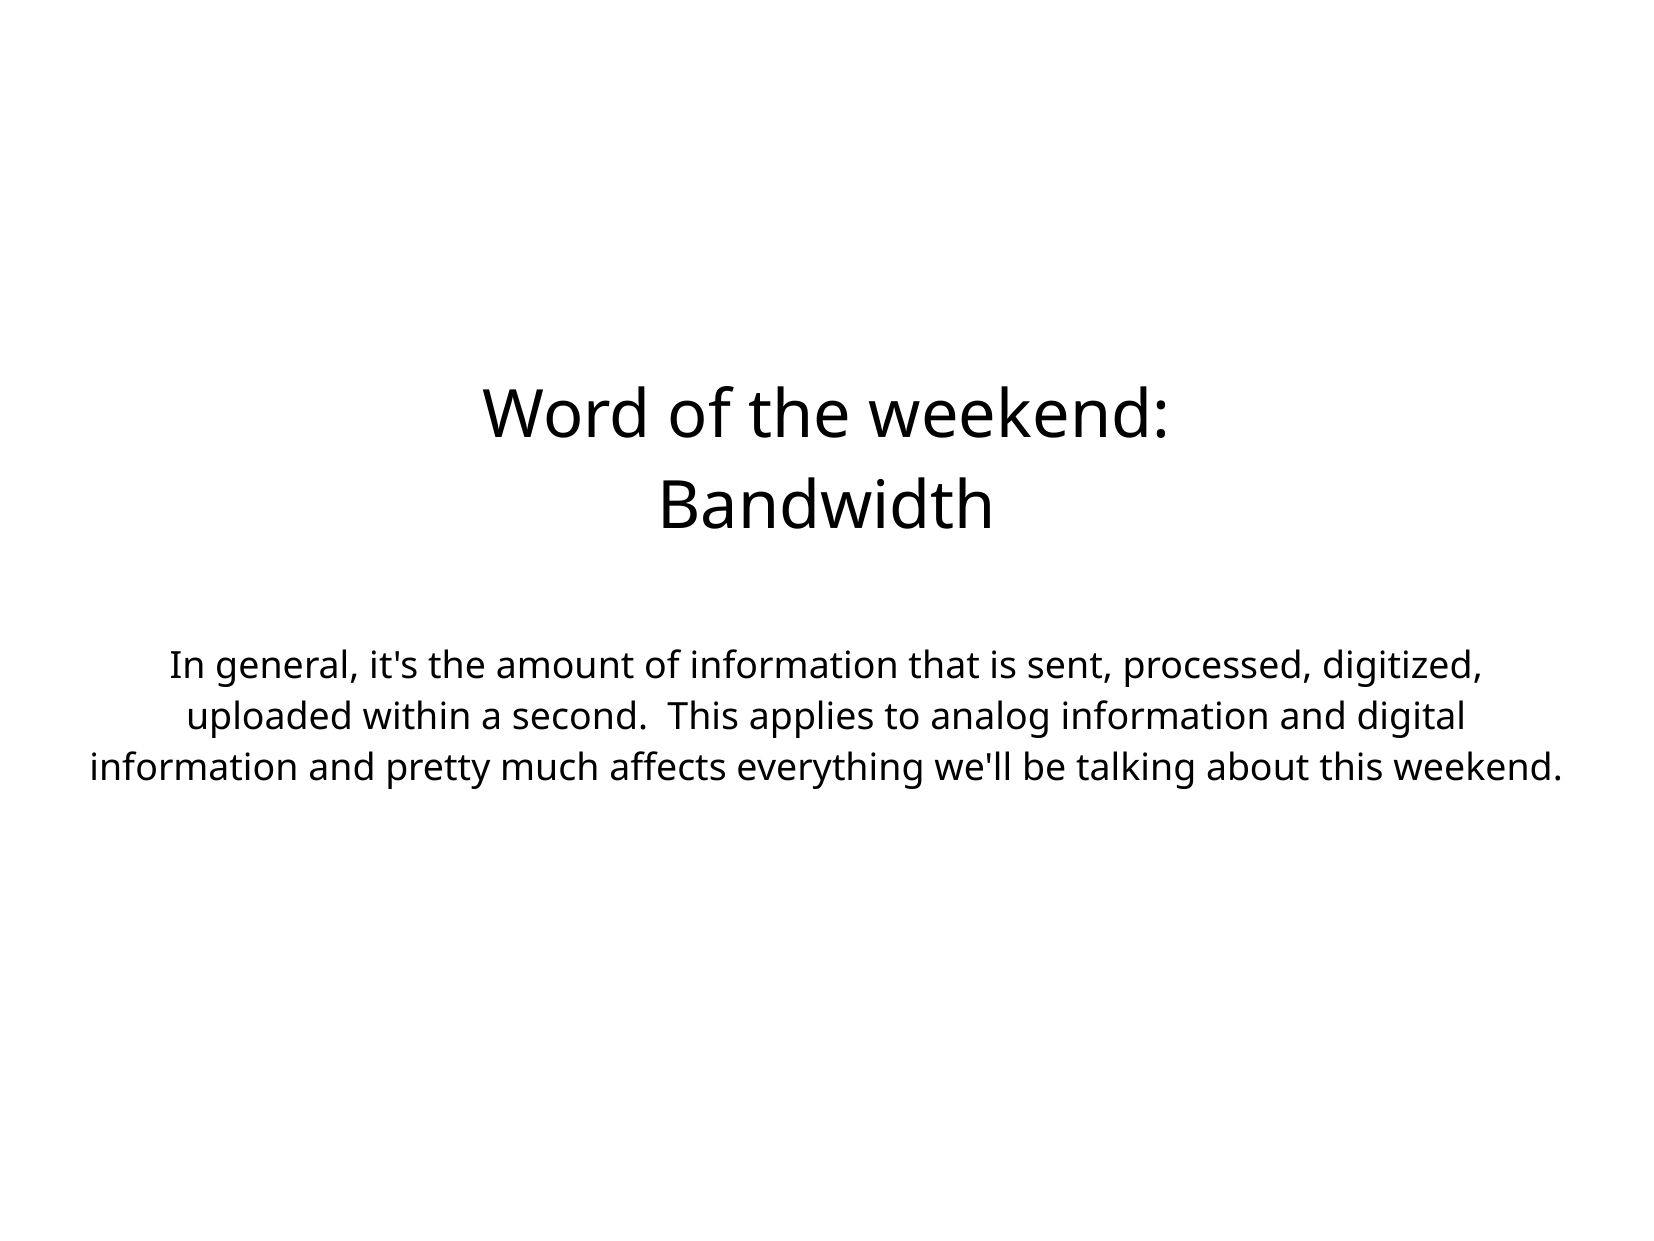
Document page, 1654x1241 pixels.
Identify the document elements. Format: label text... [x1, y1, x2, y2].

subtitle Word of the weekend: Bandwidth In general, it's the amount of information that is sent, processed, digitized, uploaded within a second. This applies to analog information and digital information and pretty much affects everything we'll be talking about this weekend. [82, 56, 1571, 1102]
